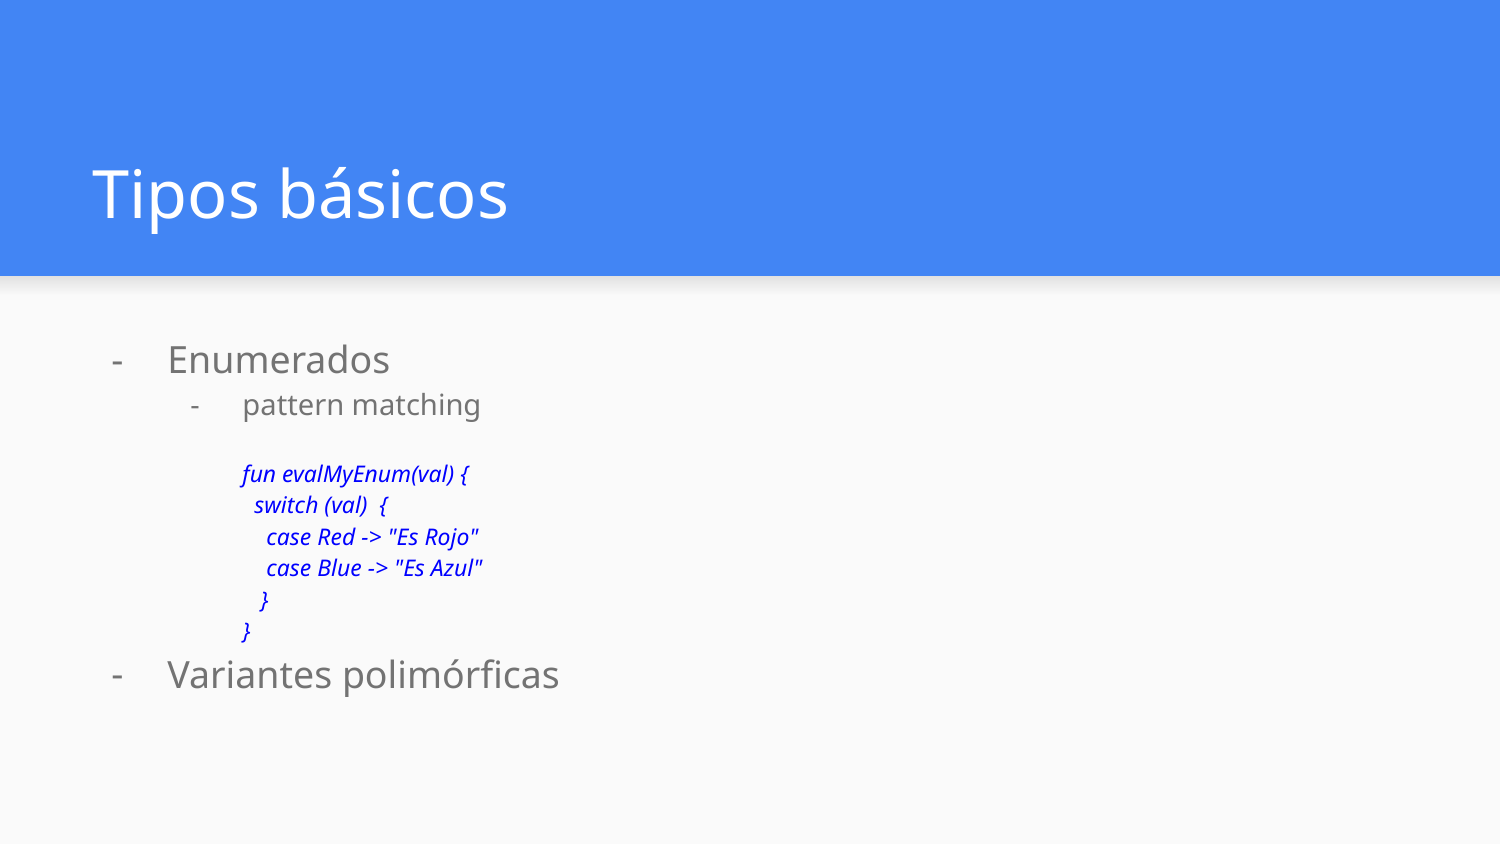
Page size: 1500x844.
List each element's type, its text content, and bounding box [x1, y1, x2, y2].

list Enumerados pattern matching fun evalMyEnum(val) { switch (val) { case Red -> "Es Rojo" case Blue -> "Es Azul" } } Variantes polimórficas [77, 314, 1427, 760]
title Tipos básicos [77, 121, 1427, 248]
